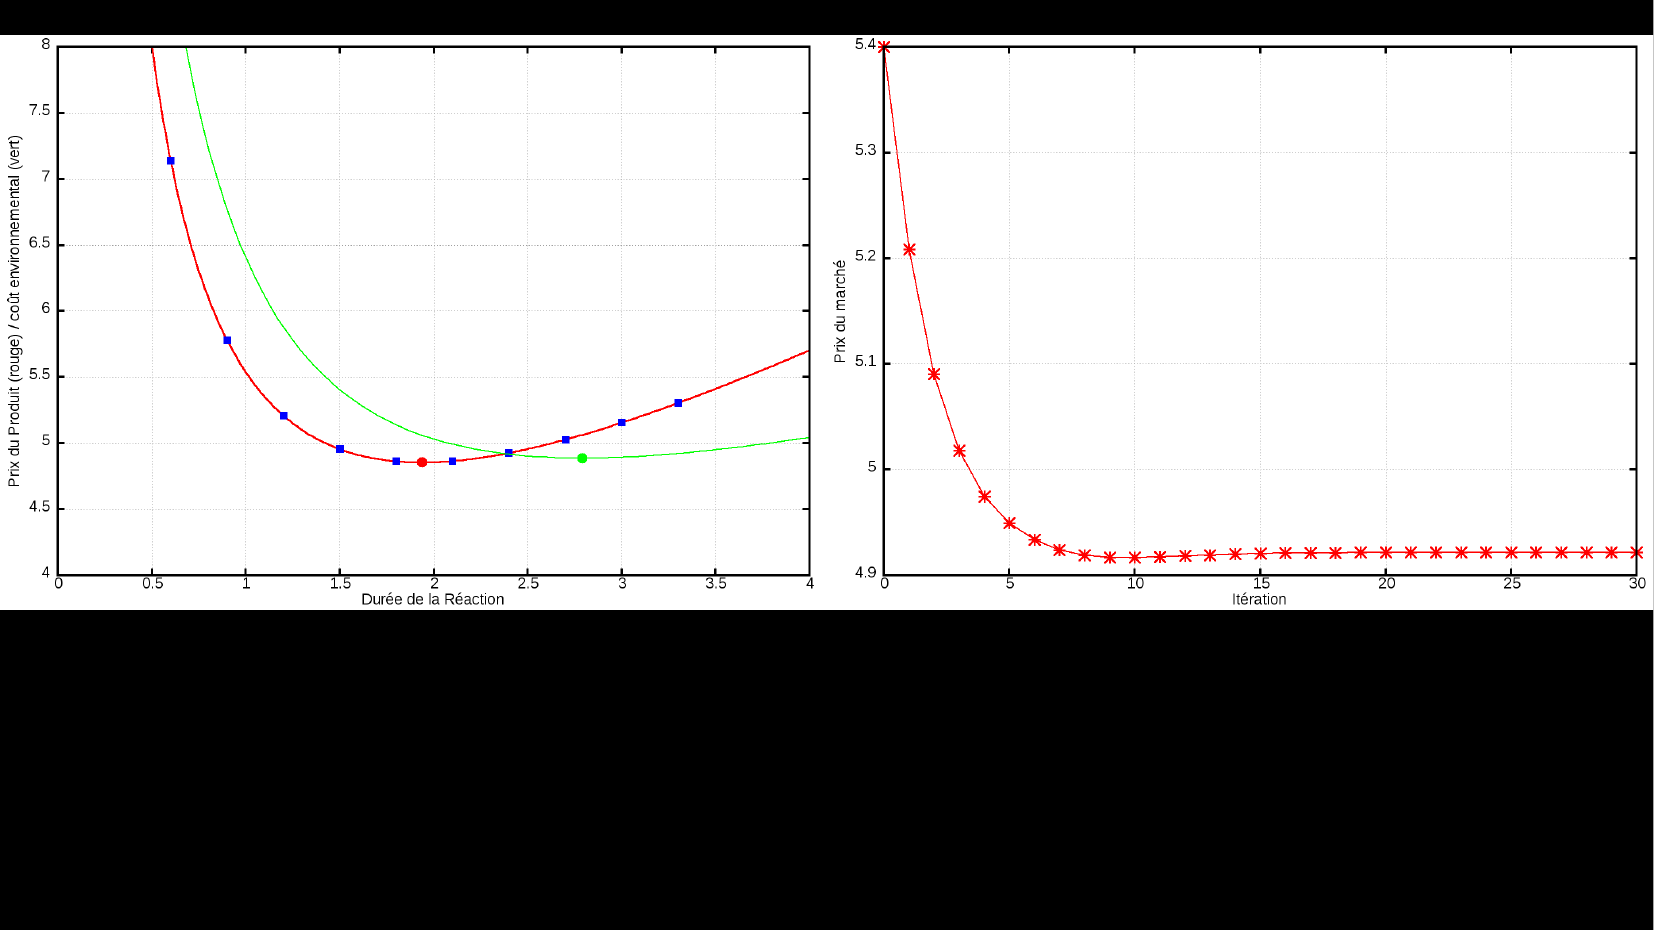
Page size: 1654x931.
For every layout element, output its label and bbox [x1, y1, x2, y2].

picture [0, 35, 1654, 610]
